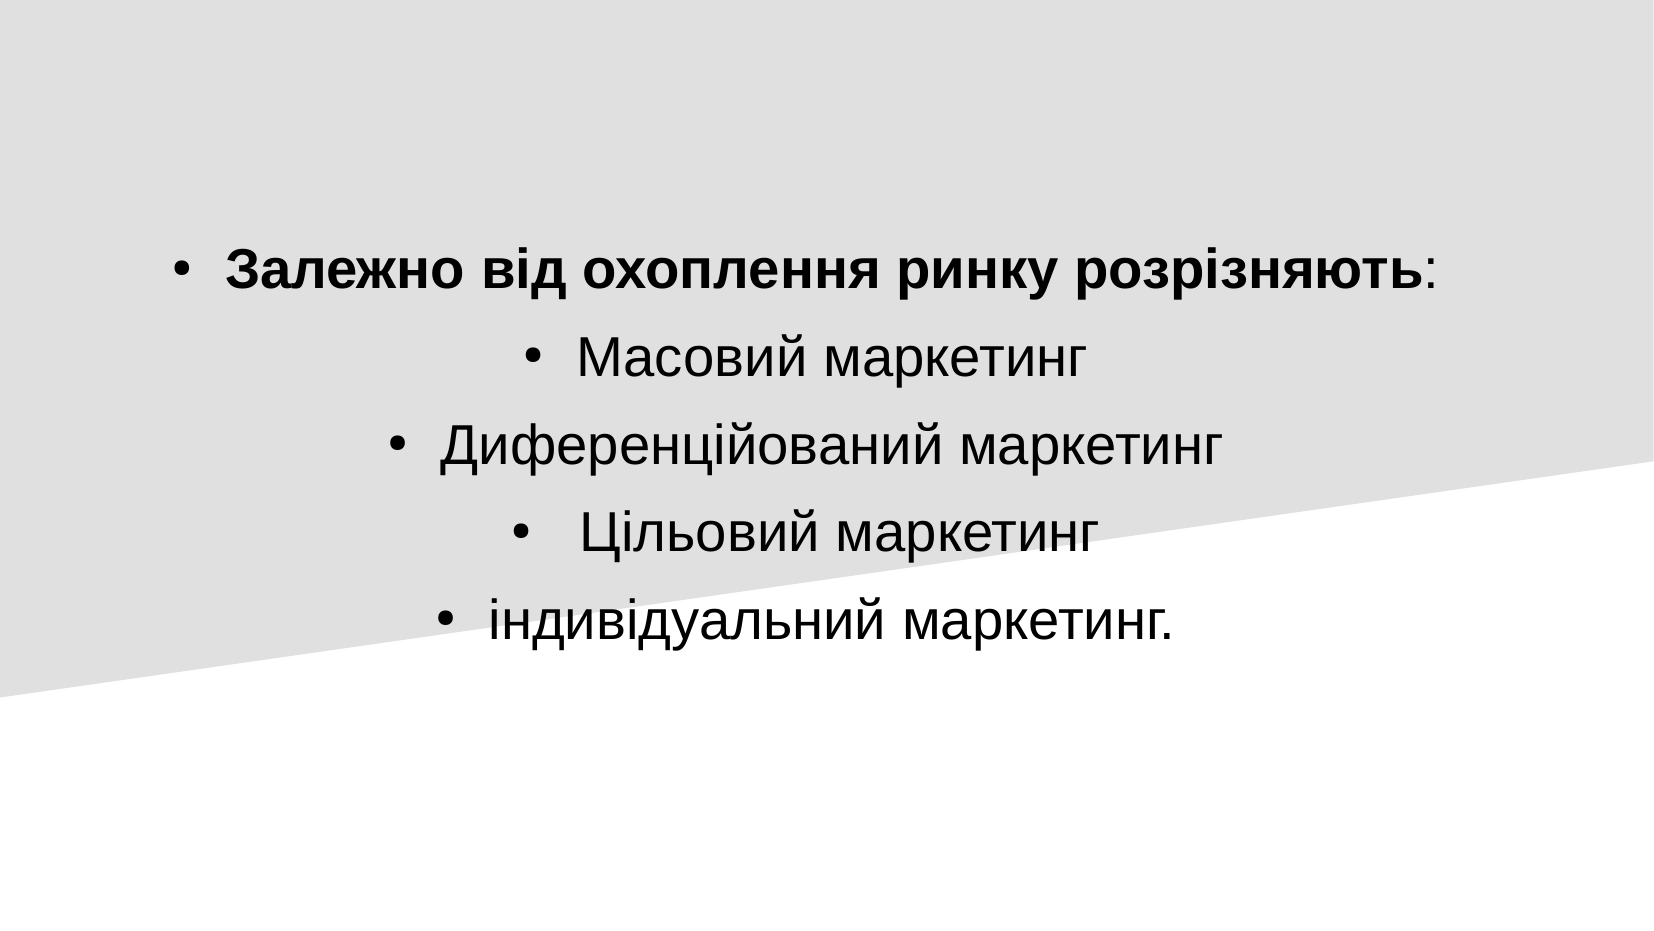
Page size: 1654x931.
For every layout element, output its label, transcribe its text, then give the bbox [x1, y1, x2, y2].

list Залежно від охоплення ринку розрізняють: Масовий маркетинг Диференційований маркетинг Цільовий маркетинг індивідуальний маркетинг. [75, 237, 1519, 811]
